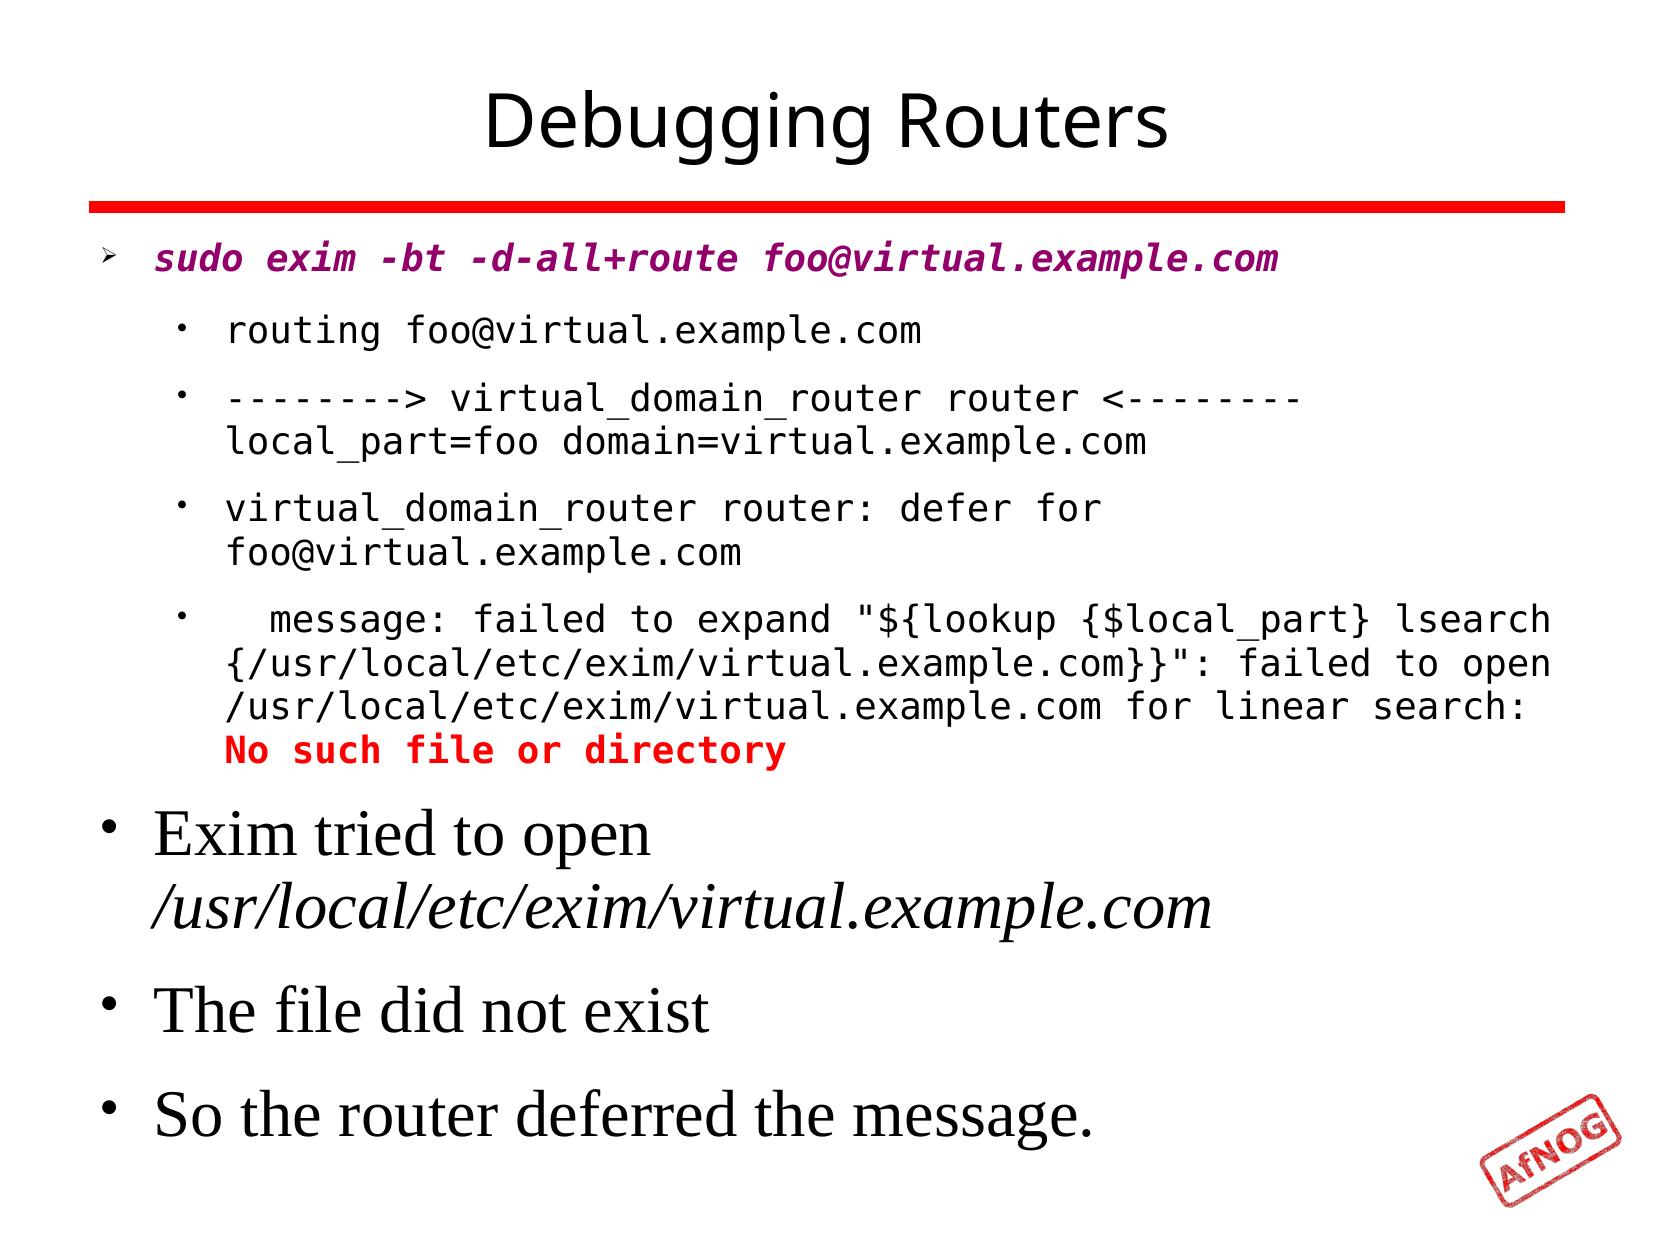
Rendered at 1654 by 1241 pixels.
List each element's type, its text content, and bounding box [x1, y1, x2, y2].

picture [1476, 1090, 1625, 1211]
list sudo exim -bt -d-all+route foo@virtual.example.com routing foo@virtual.example.com --------> virtual_domain_router router <-------- local_part=foo domain=virtual.example.com virtual_domain_router router: defer for foo@virtual.example.com message: failed to expand "${lookup {$local_part} lsearch {/usr/local/etc/exim/virtual.example.com}}": failed to open /usr/local/etc/exim/virtual.example.com for linear search: No such file or directory Exim tried to open /usr/local/etc/exim/virtual.example.com The file did not exist So the router deferred the message. [82, 236, 1571, 1151]
title Debugging Routers [88, 29, 1565, 207]
